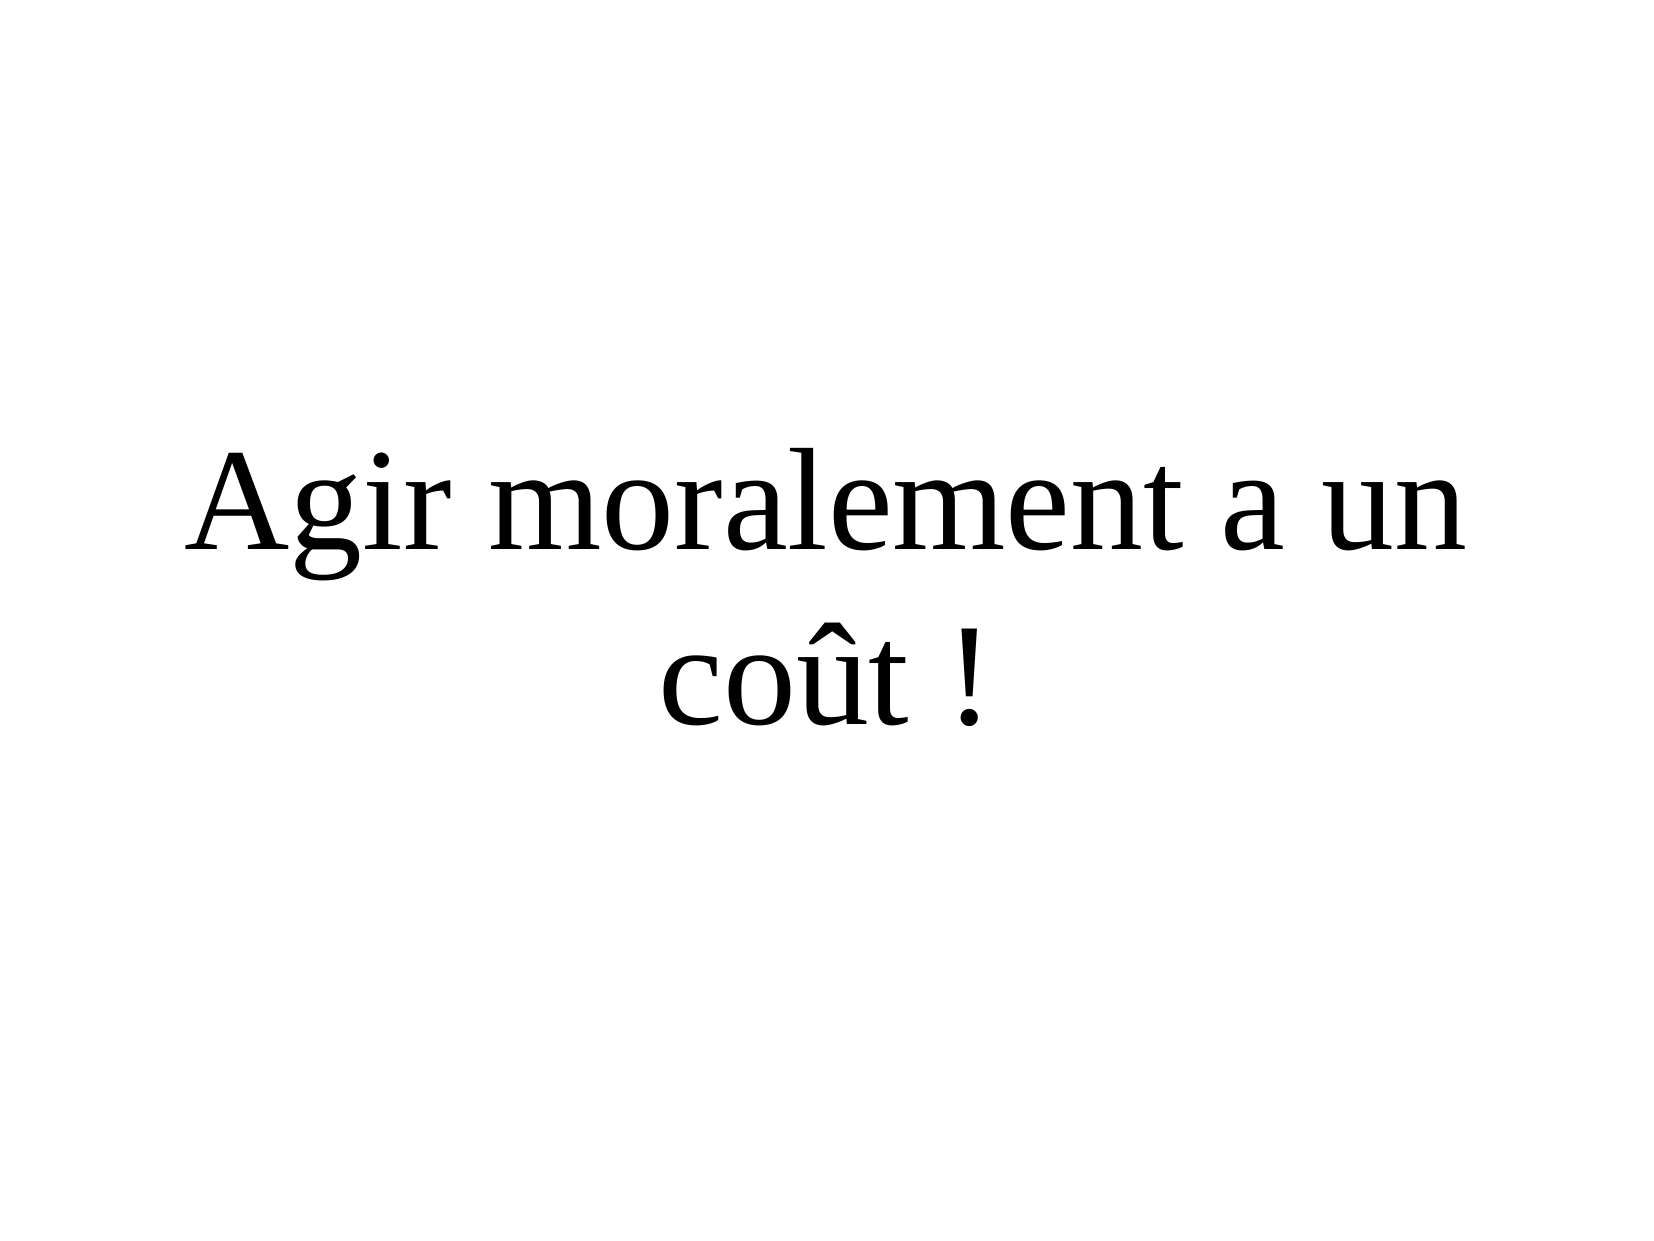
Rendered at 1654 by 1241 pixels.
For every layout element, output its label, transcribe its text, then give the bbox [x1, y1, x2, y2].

subtitle Agir moralement a un coût ! [82, 49, 1571, 1109]
